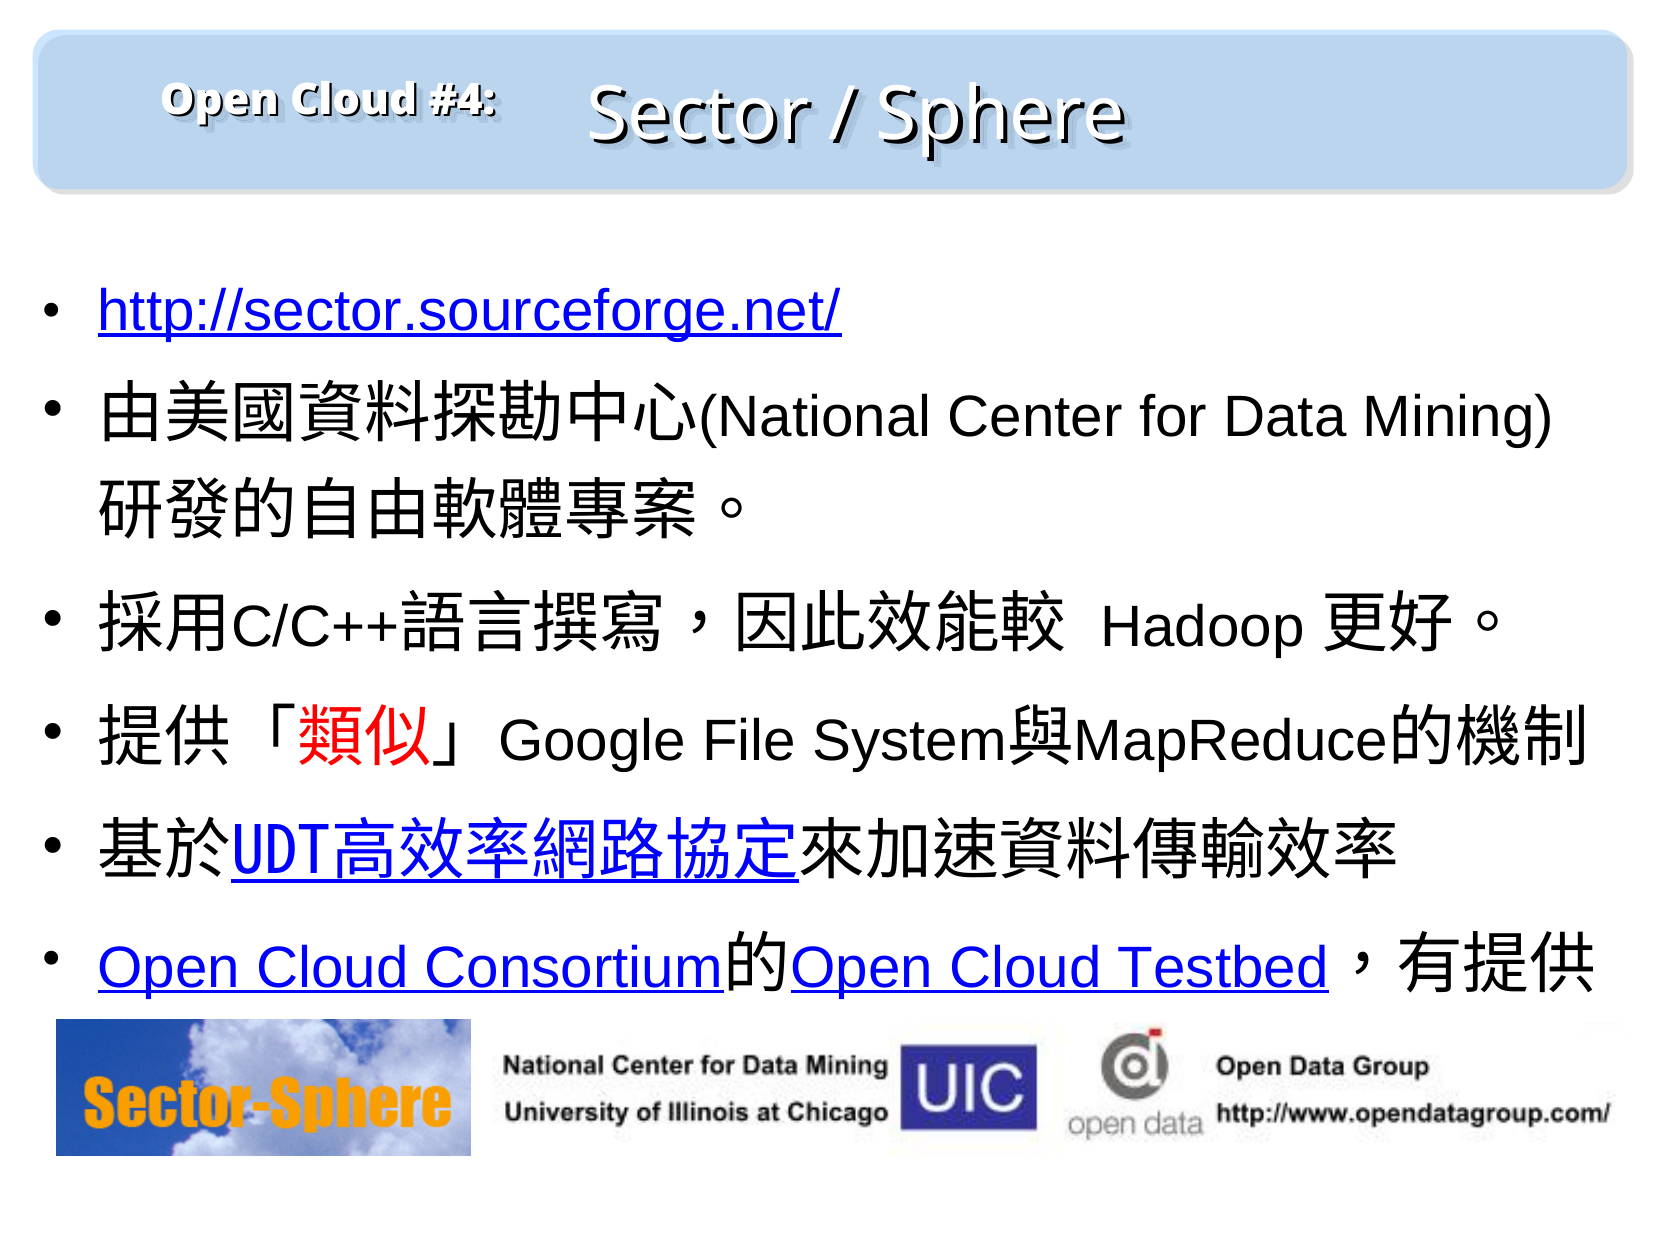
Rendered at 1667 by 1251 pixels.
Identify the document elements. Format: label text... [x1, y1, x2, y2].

text_box Open Cloud #4: Sector / Sphere [32, 29, 1628, 190]
picture [476, 1021, 1629, 1158]
list http://sector.sourceforge.net/ 由美國資料探勘中心(National Center for Data Mining)研發的自由軟體專案。 採用C/C++語言撰寫，因此效能較 Hadoop 更好。 提供「類似」Google File System與MapReduce的機制 基於UDT高效率網路協定來加速資料傳輸效率 Open Cloud Consortium的Open Cloud Testbed，有提供測試環境，並開發了MalStone效能評比軟體。 [41, 277, 1607, 1046]
picture [56, 1019, 471, 1156]
